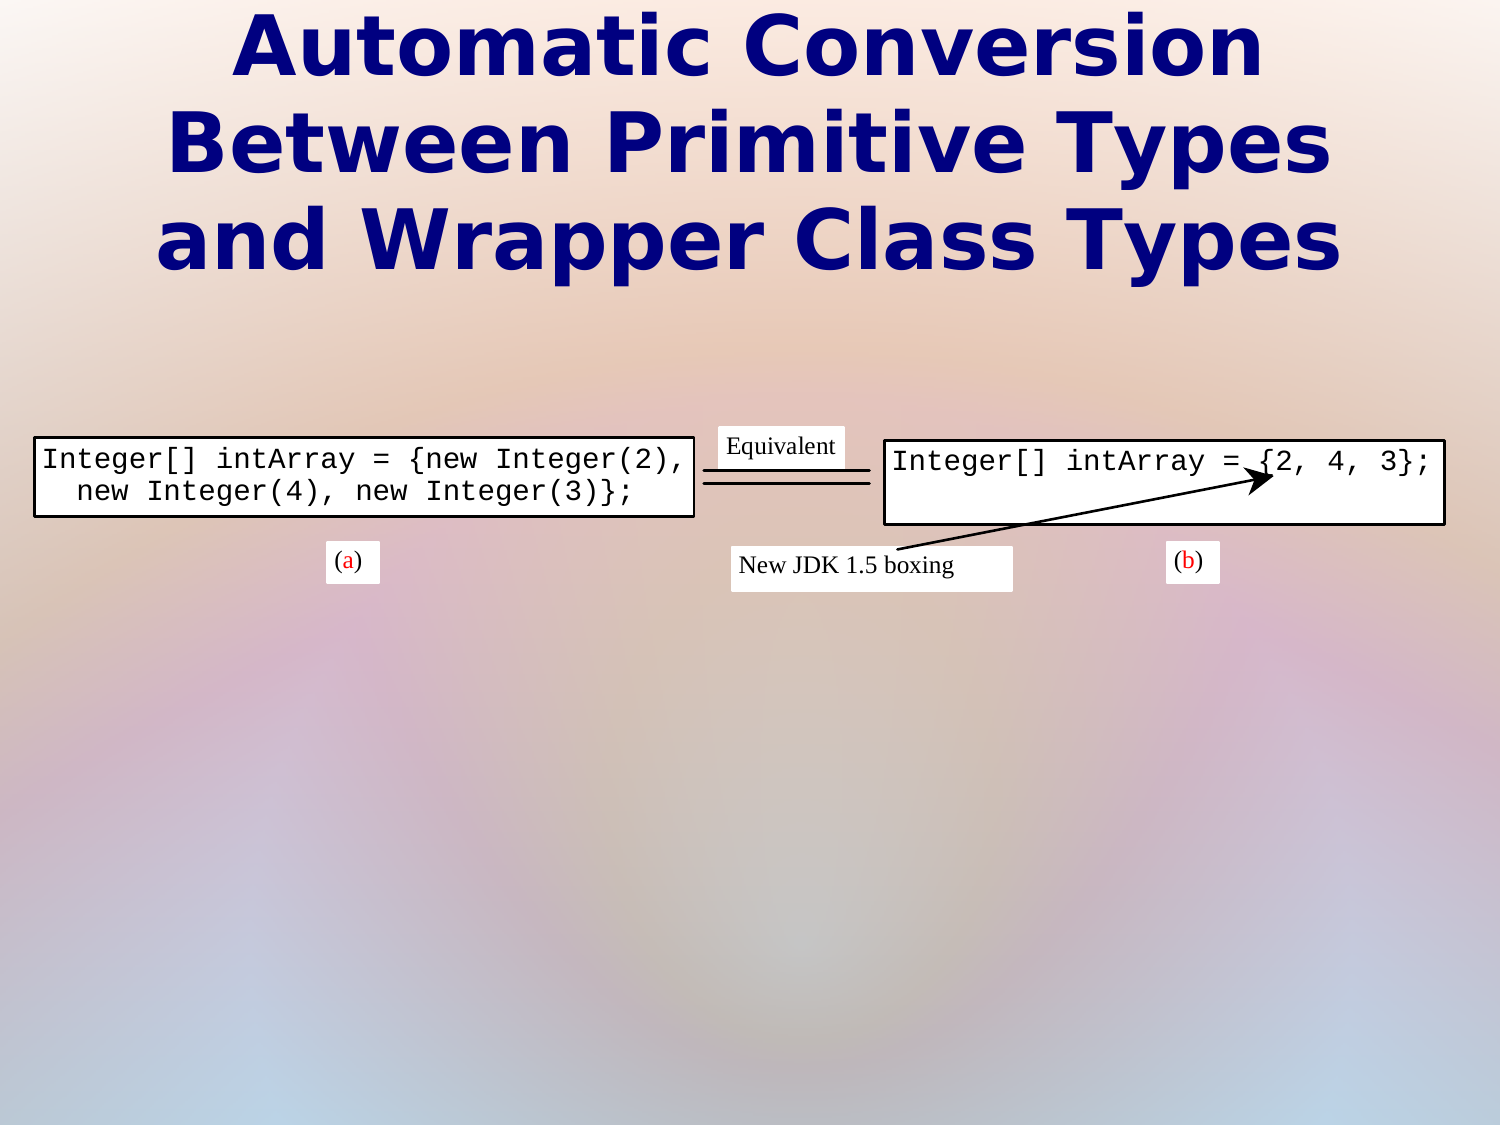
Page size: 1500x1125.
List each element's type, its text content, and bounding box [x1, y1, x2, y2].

chart [24, 412, 1463, 610]
picture [0, 0, 1500, 1125]
title Automatic Conversion Between Primitive Types and Wrapper Class Types [75, 0, 1425, 290]
